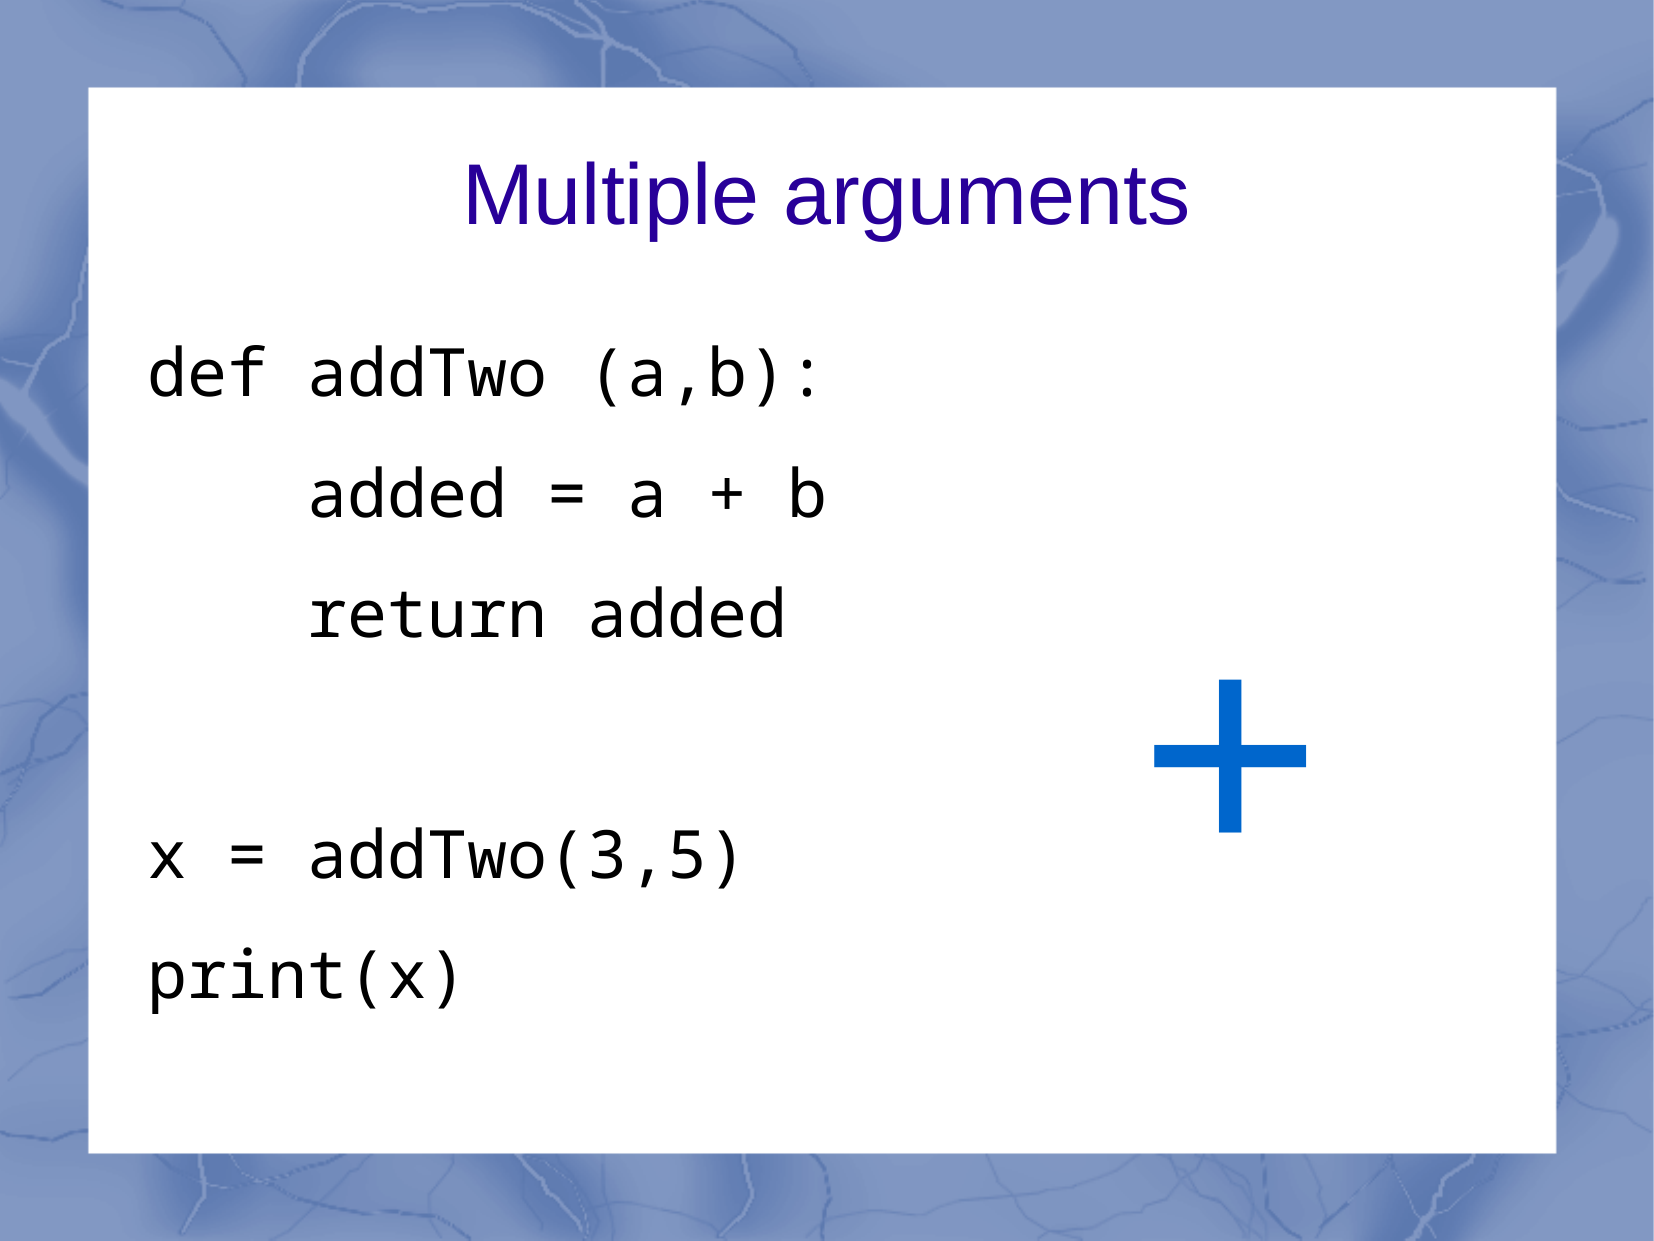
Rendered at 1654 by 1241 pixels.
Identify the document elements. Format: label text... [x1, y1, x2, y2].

list def addTwo (a,b): added = a + b return added x = addTwo(3,5) print(x) [147, 325, 1506, 1046]
title Multiple arguments [118, 90, 1536, 298]
picture [0, 0, 1654, 1241]
text_box + [1125, 570, 1338, 935]
